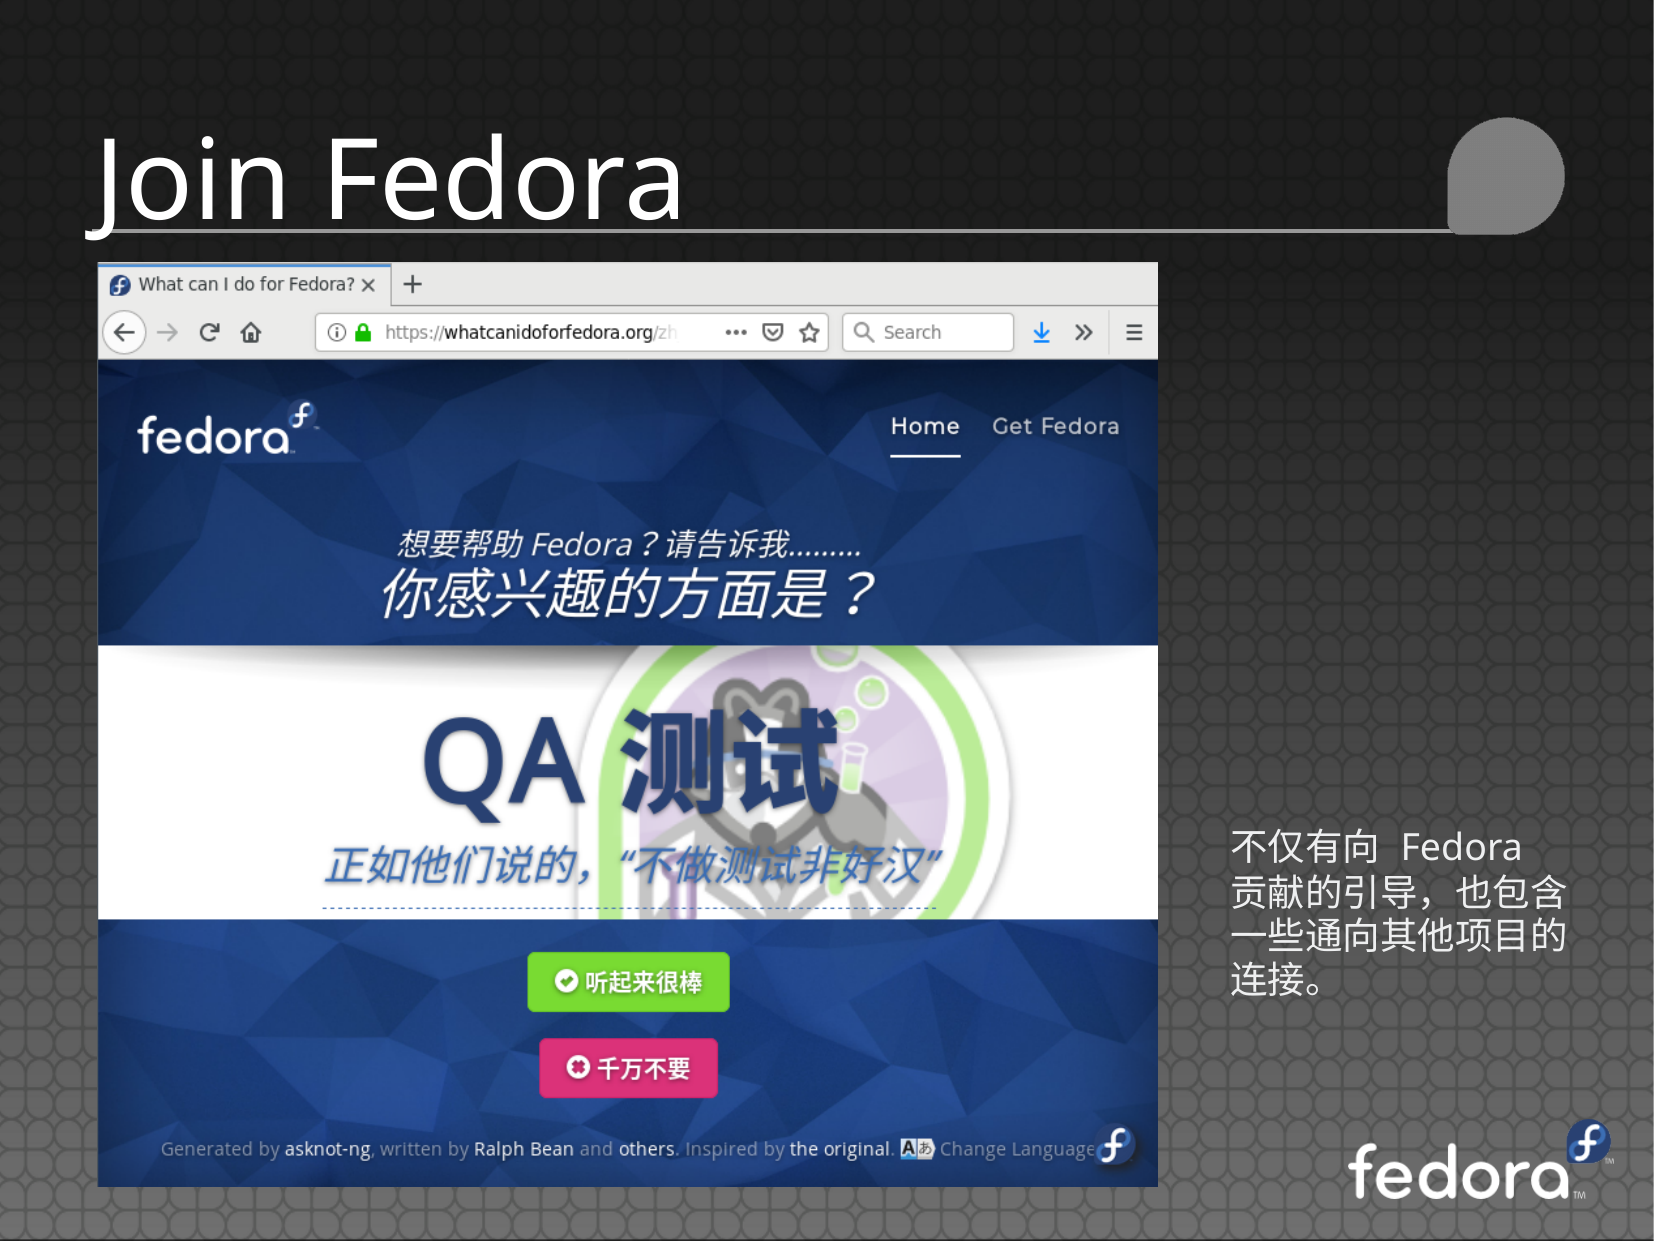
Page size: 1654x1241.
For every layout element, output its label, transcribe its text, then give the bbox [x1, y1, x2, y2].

picture [0, 0, 1654, 1241]
title Join Fedora [94, 100, 1426, 251]
text_box 不仅有向 Fedora 贡献的引导，也包含一些通向其他项目的连接。 [1215, 813, 1583, 1105]
